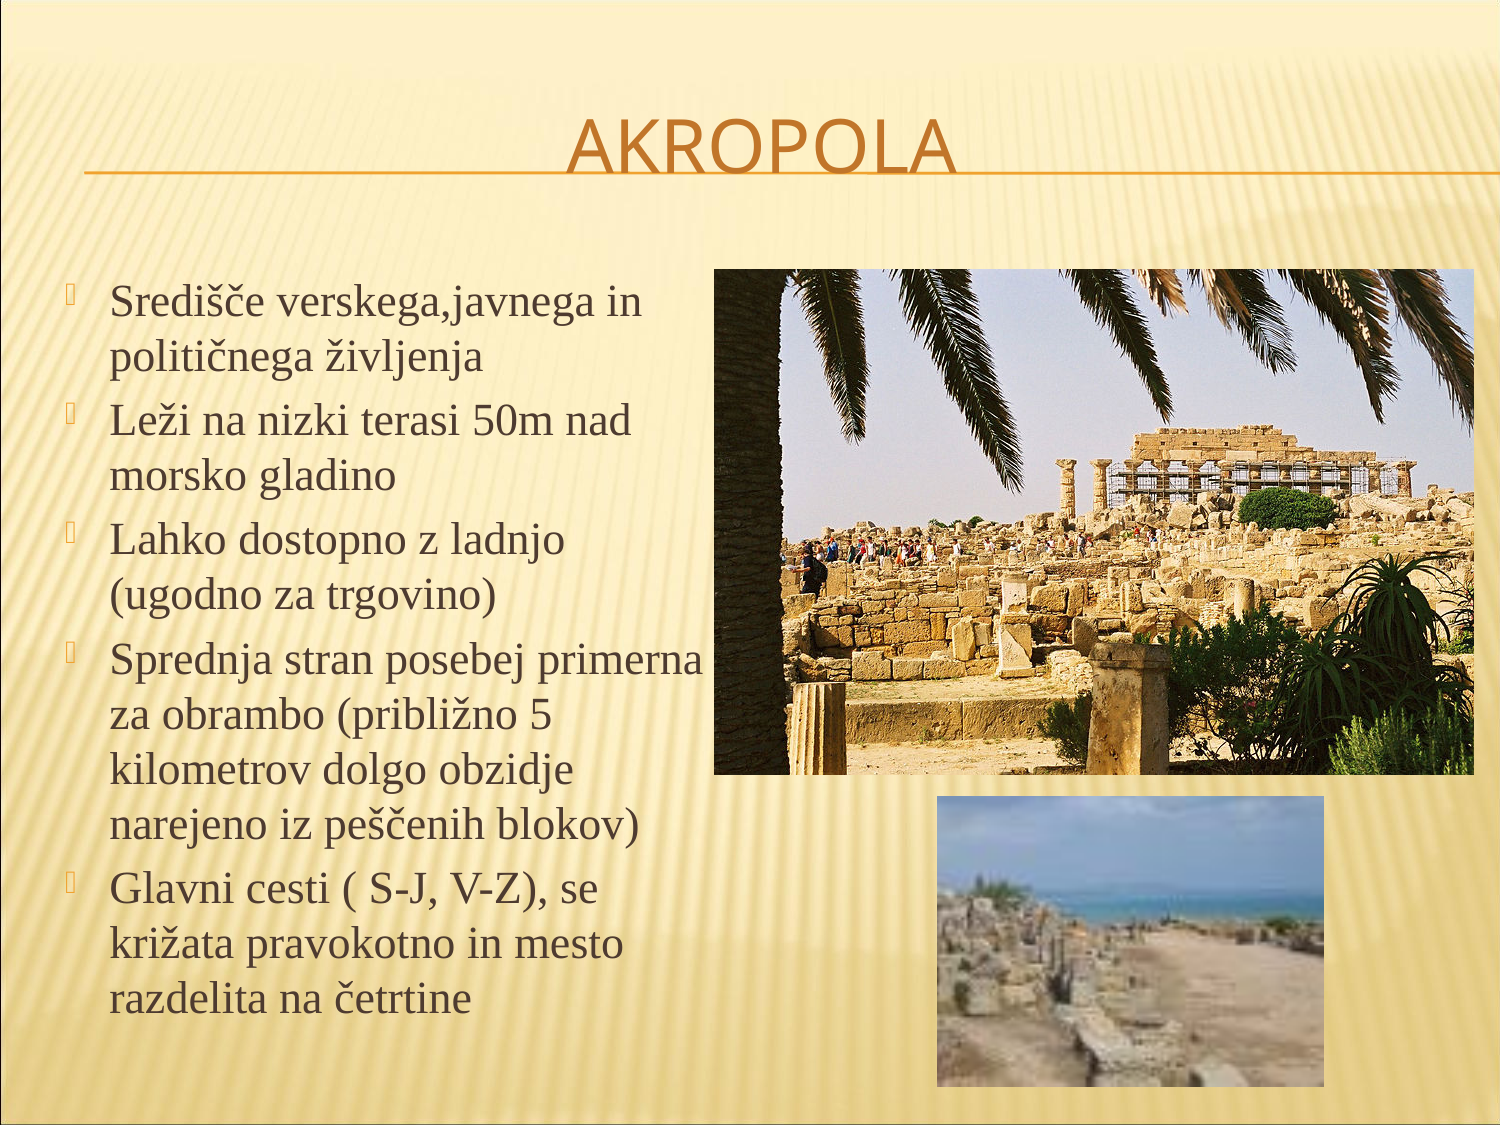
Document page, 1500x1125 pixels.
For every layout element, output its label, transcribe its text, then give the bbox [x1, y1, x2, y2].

title AKROPOLA [49, 75, 1475, 213]
picture [0, 0, 1500, 1125]
list Središče verskega,javnega in političnega življenja Leži na nizki terasi 50m nad morsko gladino Lahko dostopno z ladnjo (ugodno za trgovino) Sprednja stran posebej primerna za obrambo (približno 5 kilometrov dolgo obzidje narejeno iz peščenih blokov) Glavni cesti ( S-J, V-Z), se križata pravokotno in mesto razdelita na četrtine [50, 262, 738, 1038]
